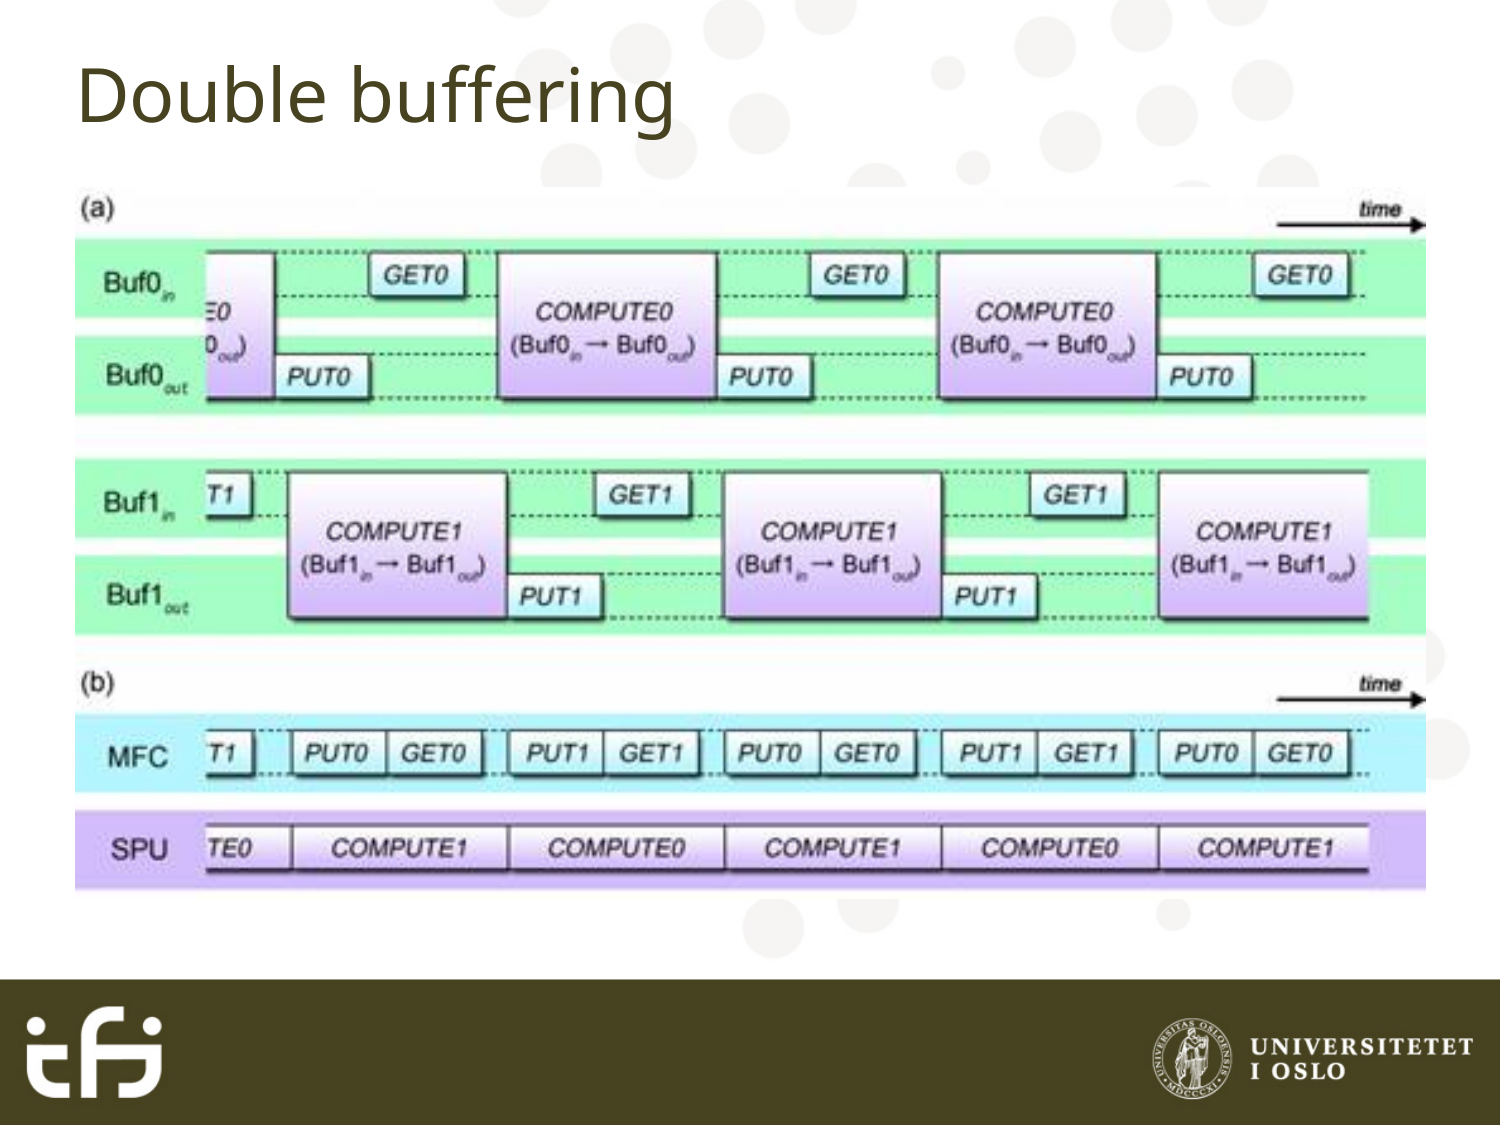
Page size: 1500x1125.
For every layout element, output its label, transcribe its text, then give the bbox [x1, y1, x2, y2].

picture [0, 0, 1500, 1125]
title Double buffering [75, 47, 1426, 139]
